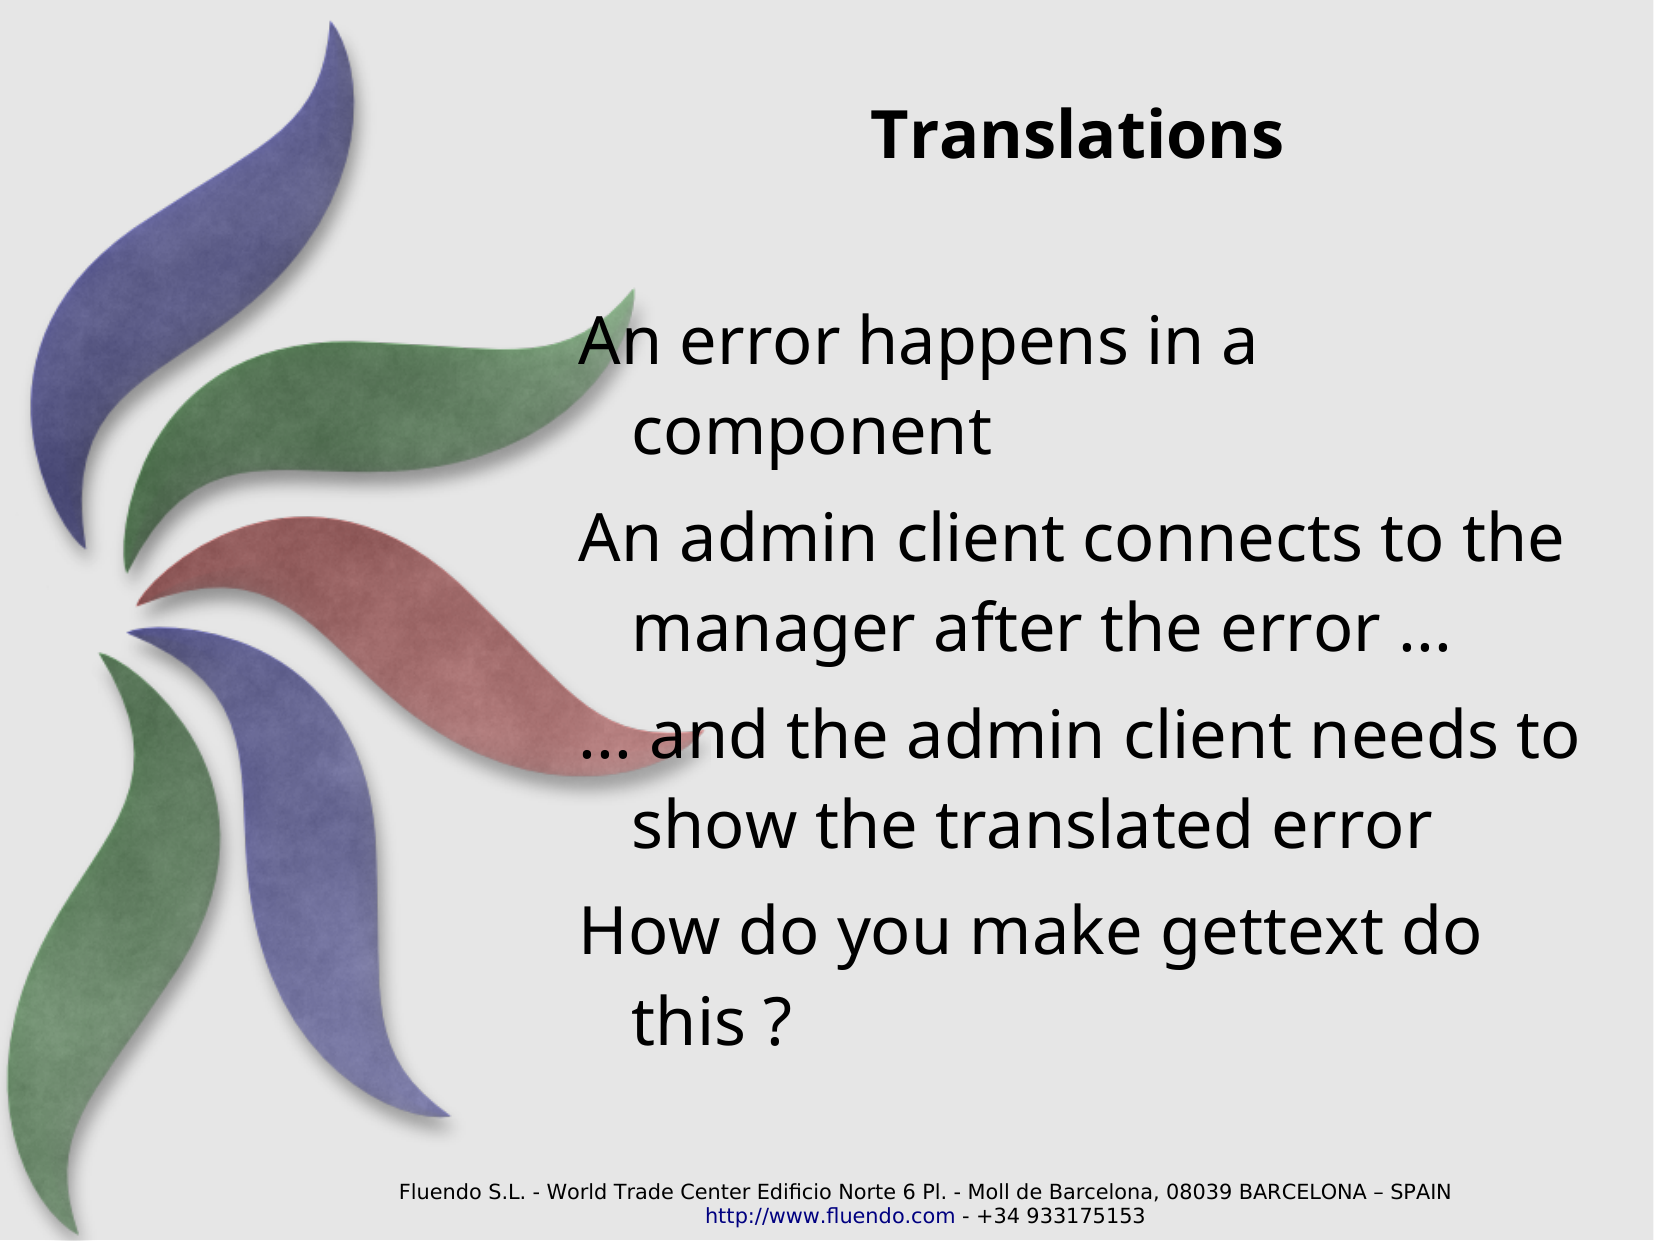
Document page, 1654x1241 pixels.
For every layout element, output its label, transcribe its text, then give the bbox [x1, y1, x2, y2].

list An error happens in a component An admin client connects to the manager after the error ... ... and the admin client needs to show the translated error How do you make gettext do this ? [560, 236, 1595, 1123]
picture [0, 0, 711, 1241]
title Translations [560, 58, 1595, 207]
